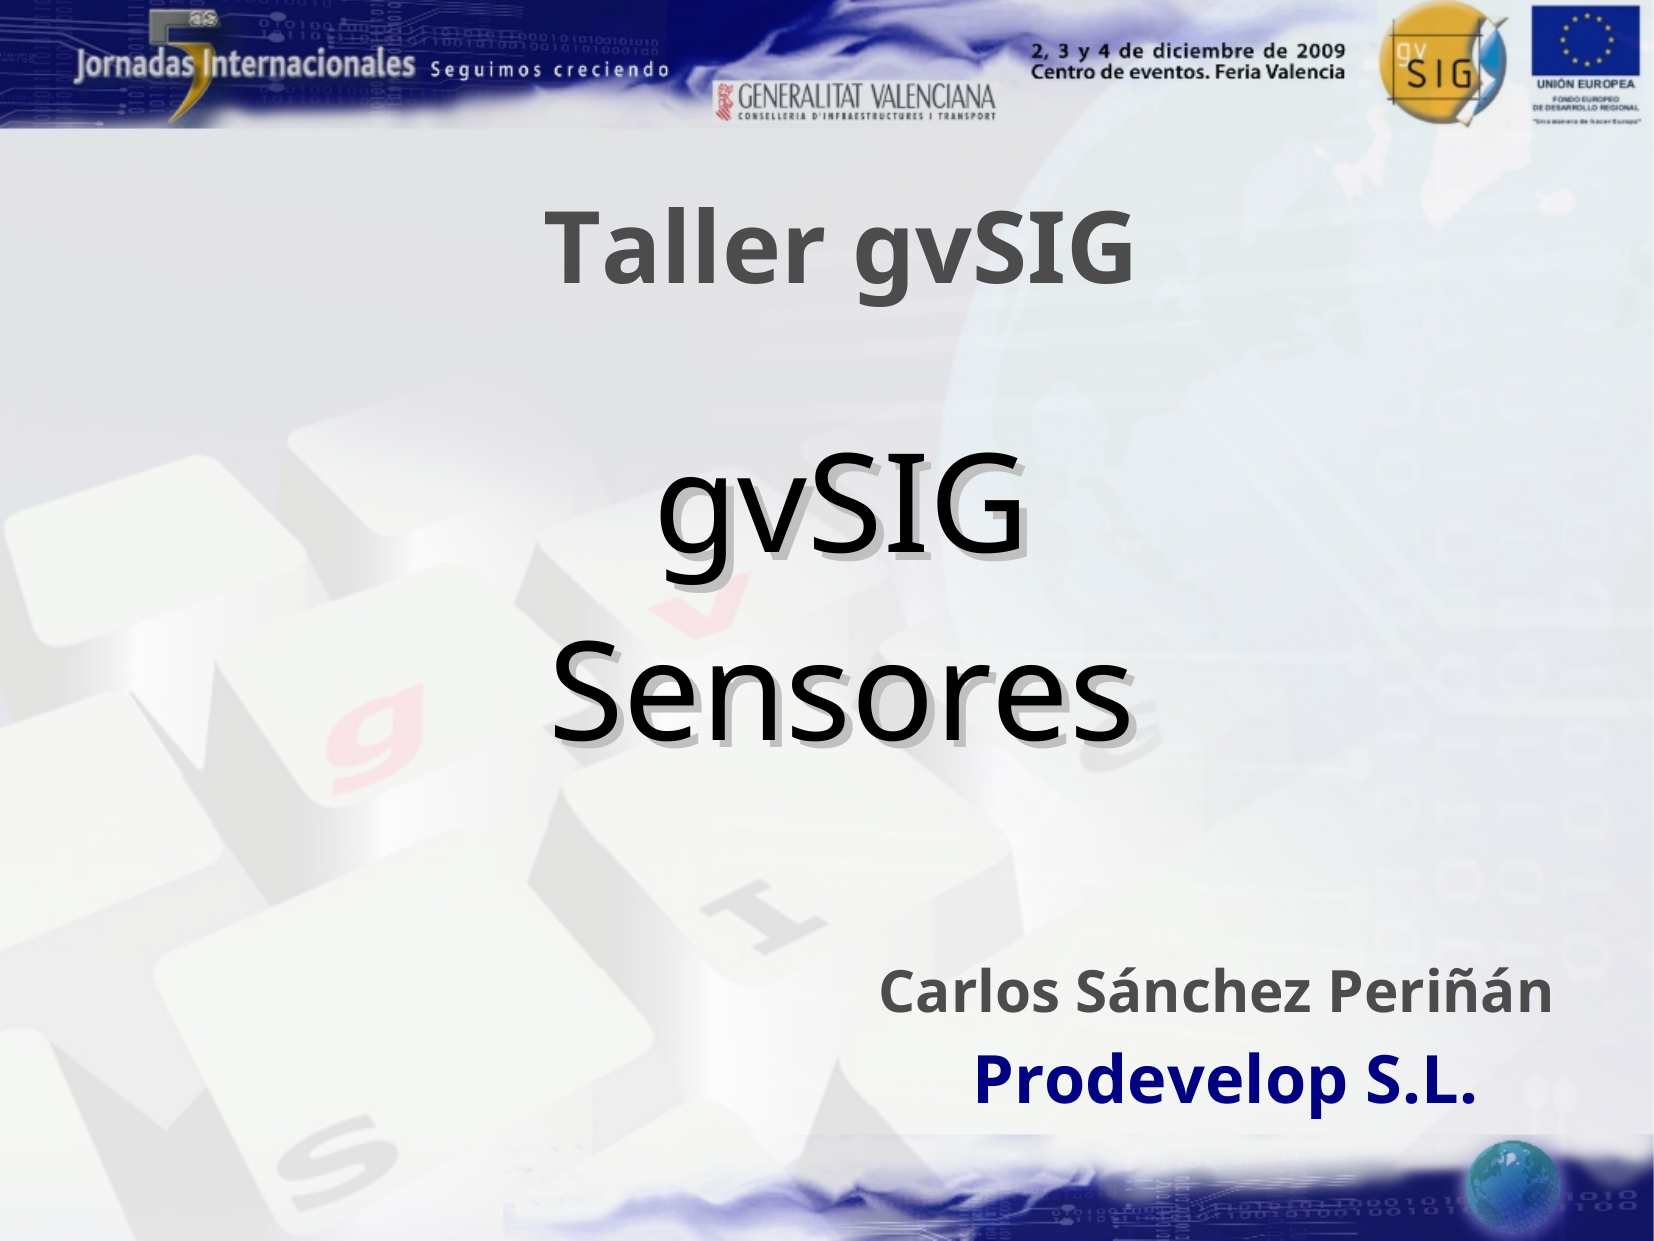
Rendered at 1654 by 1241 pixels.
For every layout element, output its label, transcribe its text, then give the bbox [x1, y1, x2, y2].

title Taller gvSIG [413, 141, 1270, 349]
subtitle gvSIG Sensores [413, 359, 1270, 827]
title Carlos Sánchez Periñán Prodevelop S.L. [797, 915, 1654, 1149]
picture [0, 0, 1654, 1241]
